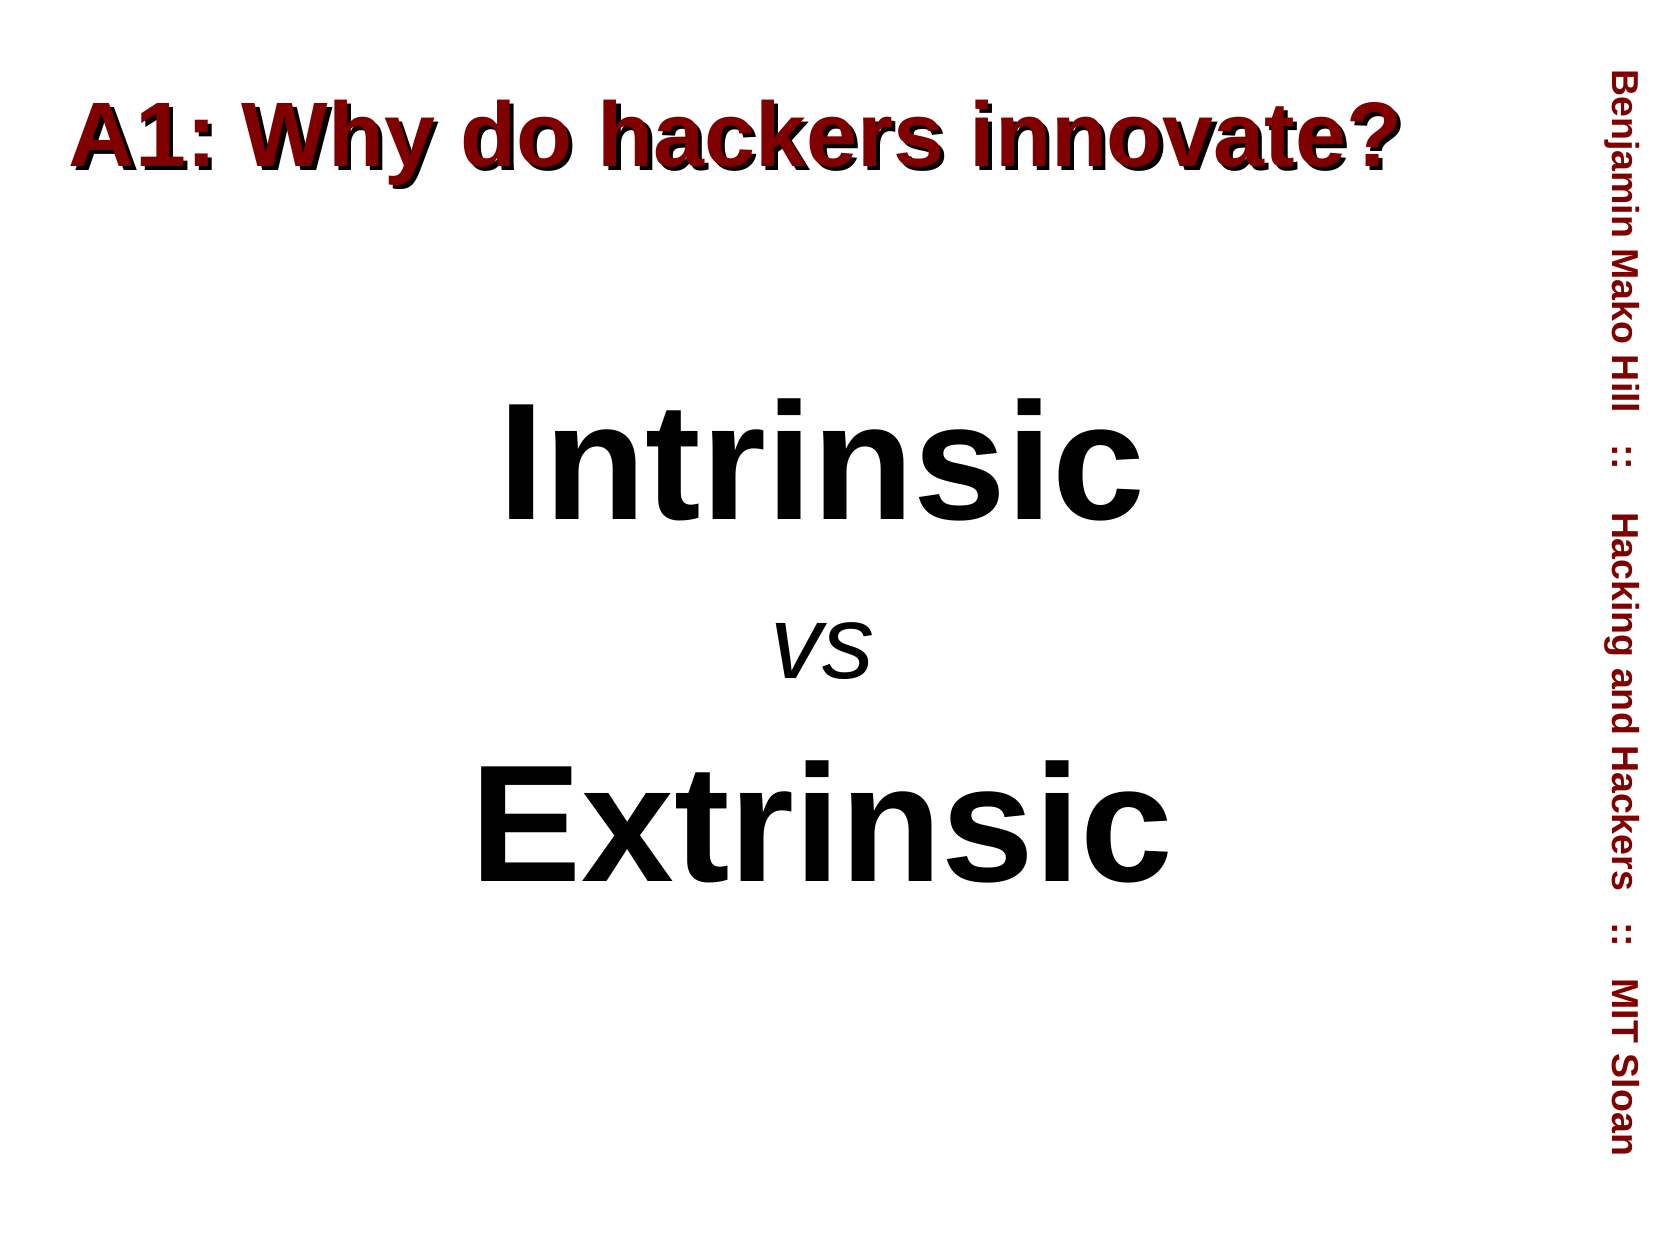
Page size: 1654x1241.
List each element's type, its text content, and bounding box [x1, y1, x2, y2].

list Intrinsic vs Extrinsic [83, 368, 1544, 949]
title A1: Why do hackers innovate? [68, 31, 1542, 239]
